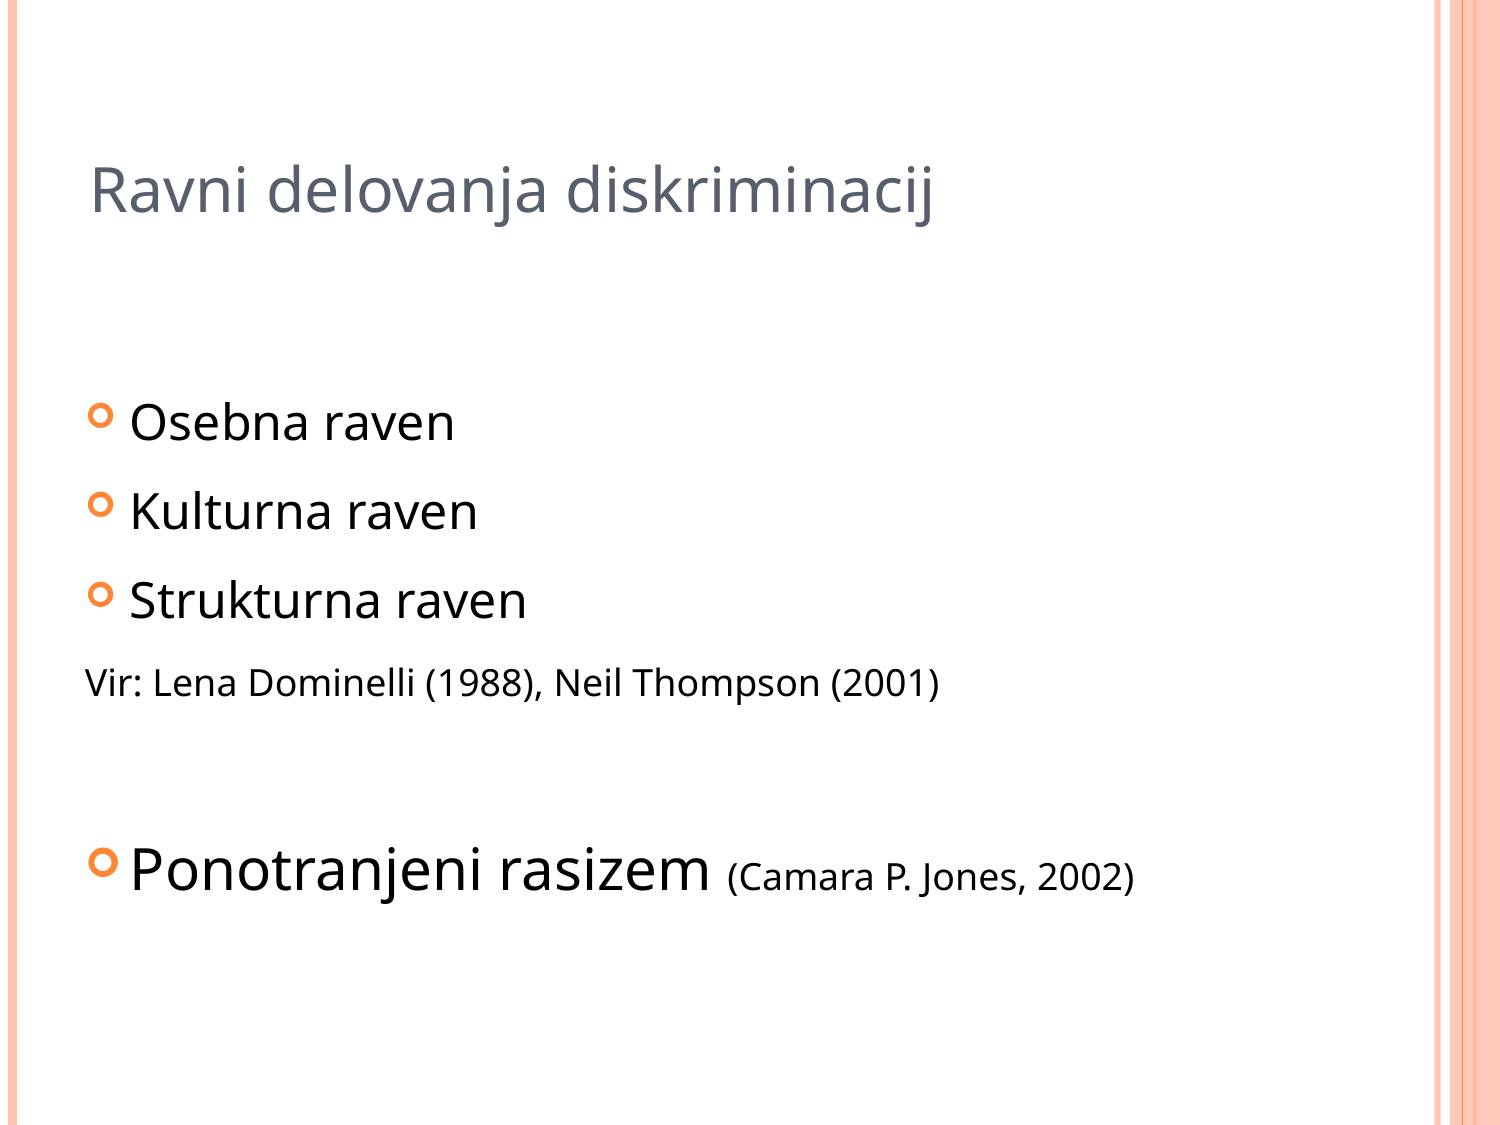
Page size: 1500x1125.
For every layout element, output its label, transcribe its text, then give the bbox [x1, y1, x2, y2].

title Ravni delovanja diskriminacij [75, 45, 1300, 233]
list Osebna raven Kulturna raven Strukturna raven Vir: Lena Dominelli (1988), Neil Thompson (2001) Ponotranjeni rasizem (Camara P. Jones, 2002) [70, 382, 1421, 1125]
